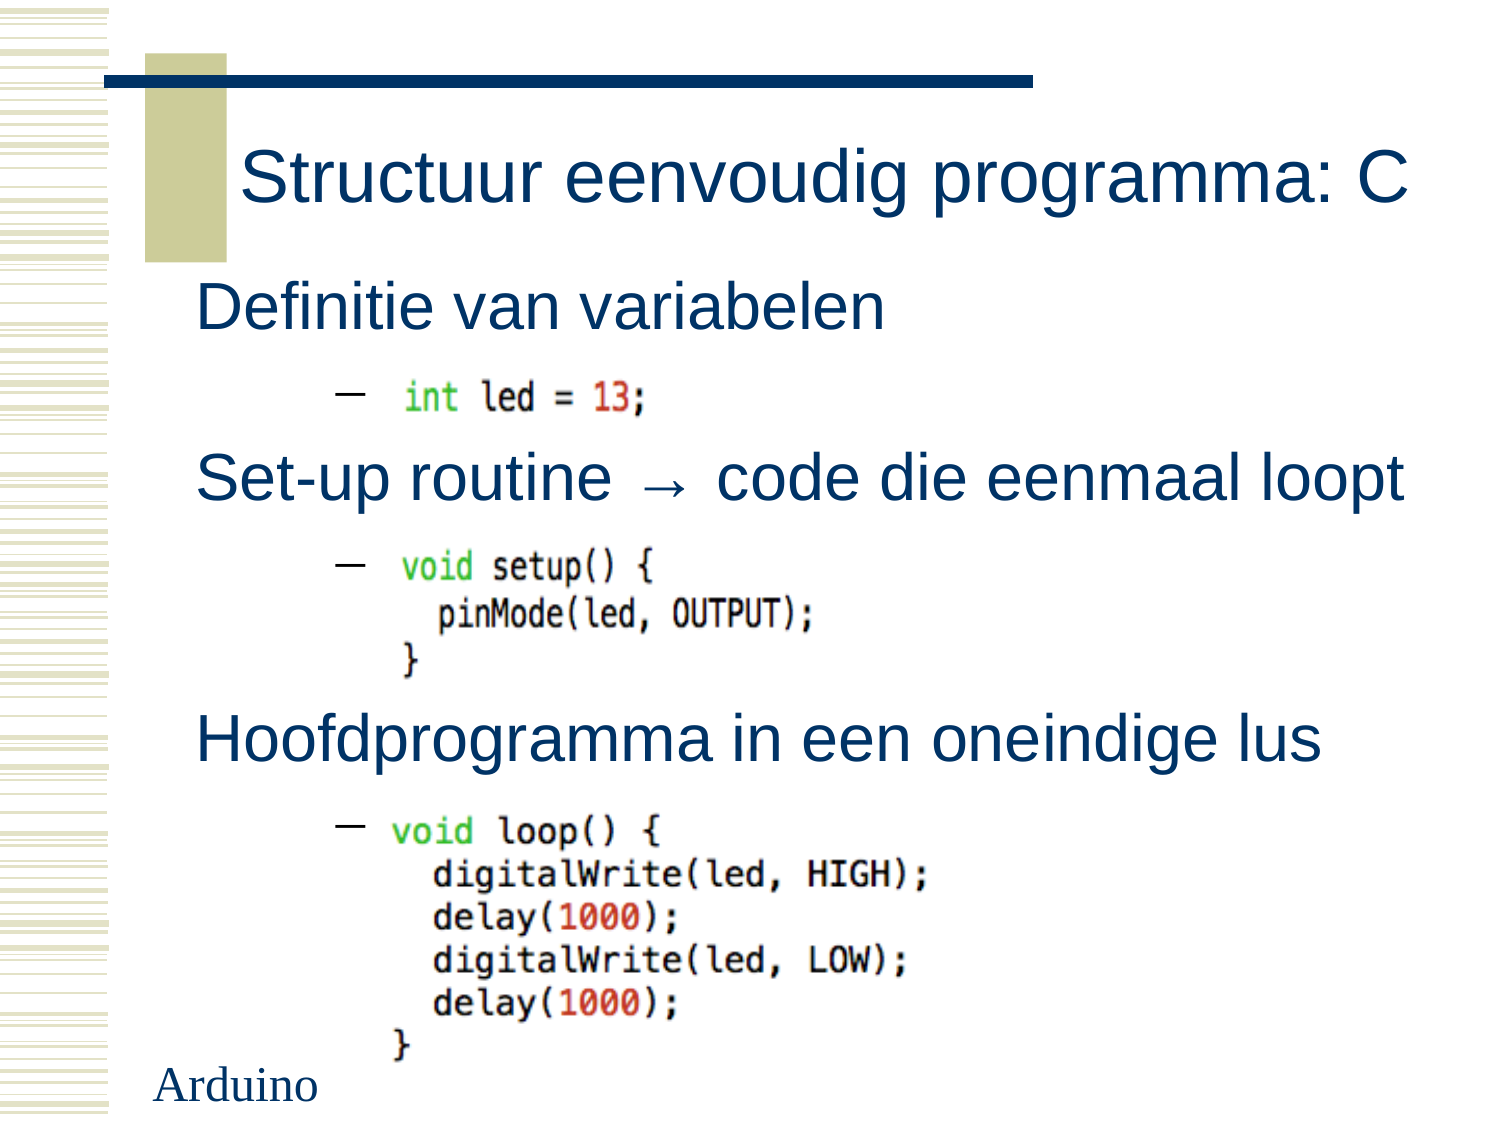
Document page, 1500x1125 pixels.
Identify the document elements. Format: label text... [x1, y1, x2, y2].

picture [401, 354, 674, 438]
picture [385, 791, 945, 1075]
picture [398, 524, 851, 709]
list Definitie van variabelen Set-up routine → code die eenmaal loopt Hoofdprogramma in een oneindige lus [124, 262, 1430, 1078]
title Structuur eenvoudig programma: C [225, 99, 1435, 263]
